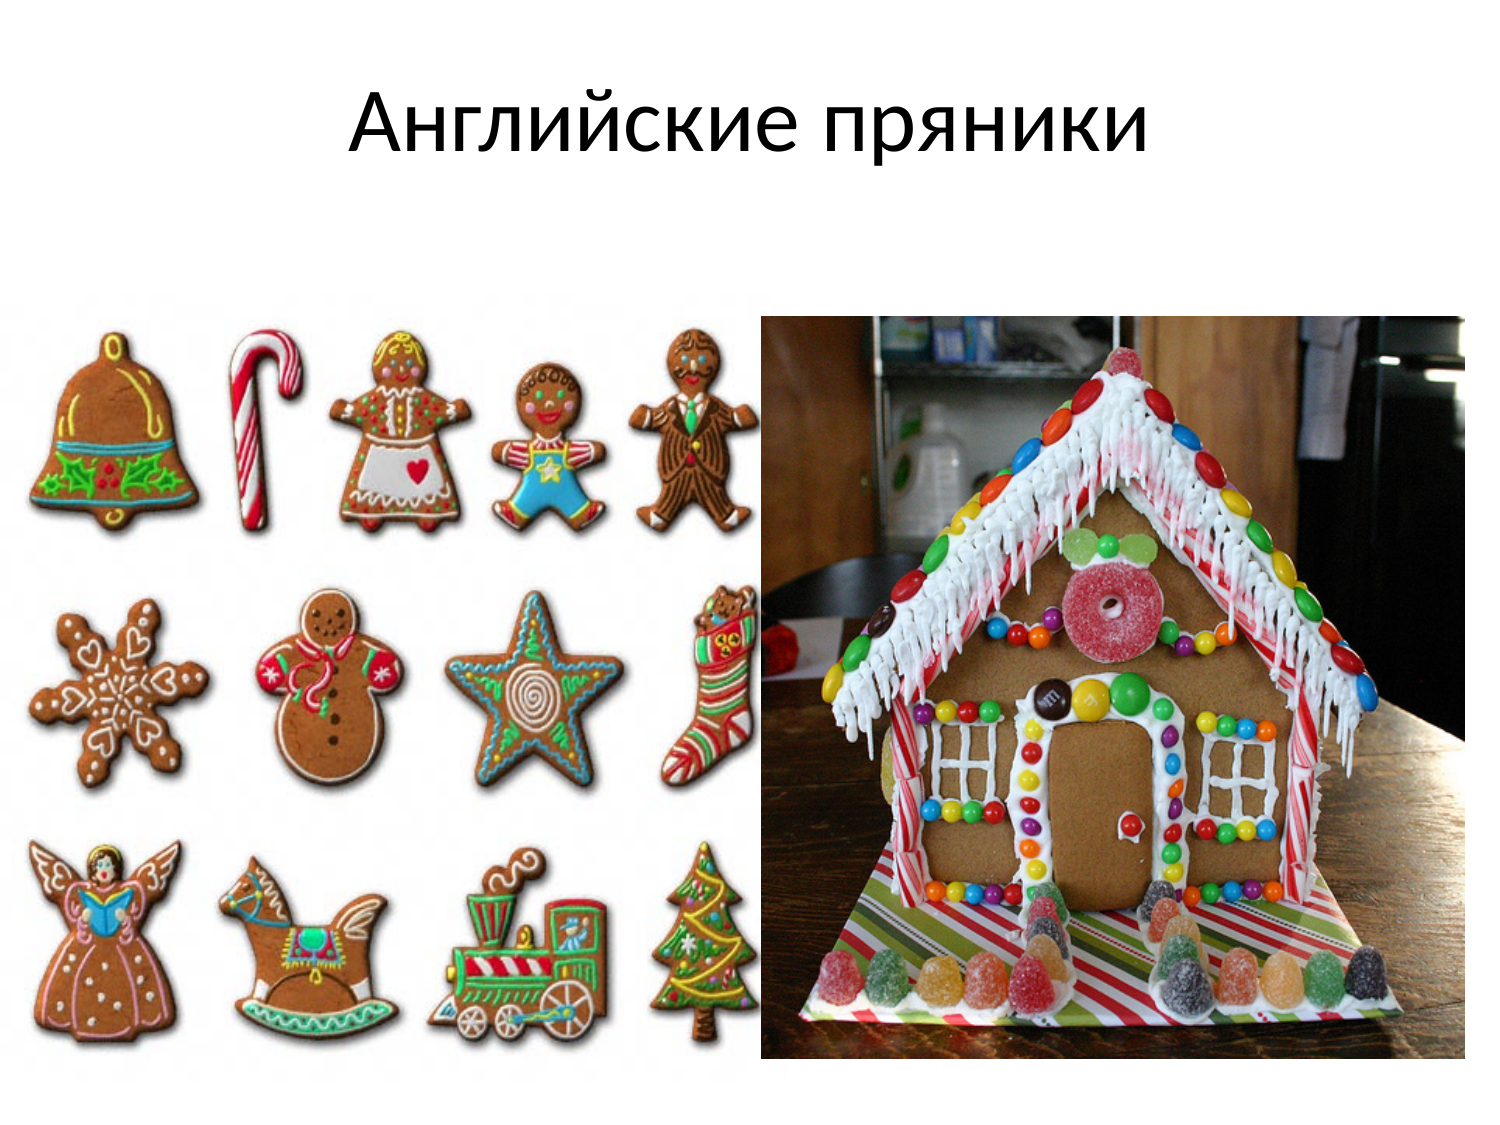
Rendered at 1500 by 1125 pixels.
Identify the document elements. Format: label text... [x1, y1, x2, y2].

title Английские пряники [75, 45, 1425, 233]
picture [0, 292, 1465, 1082]
